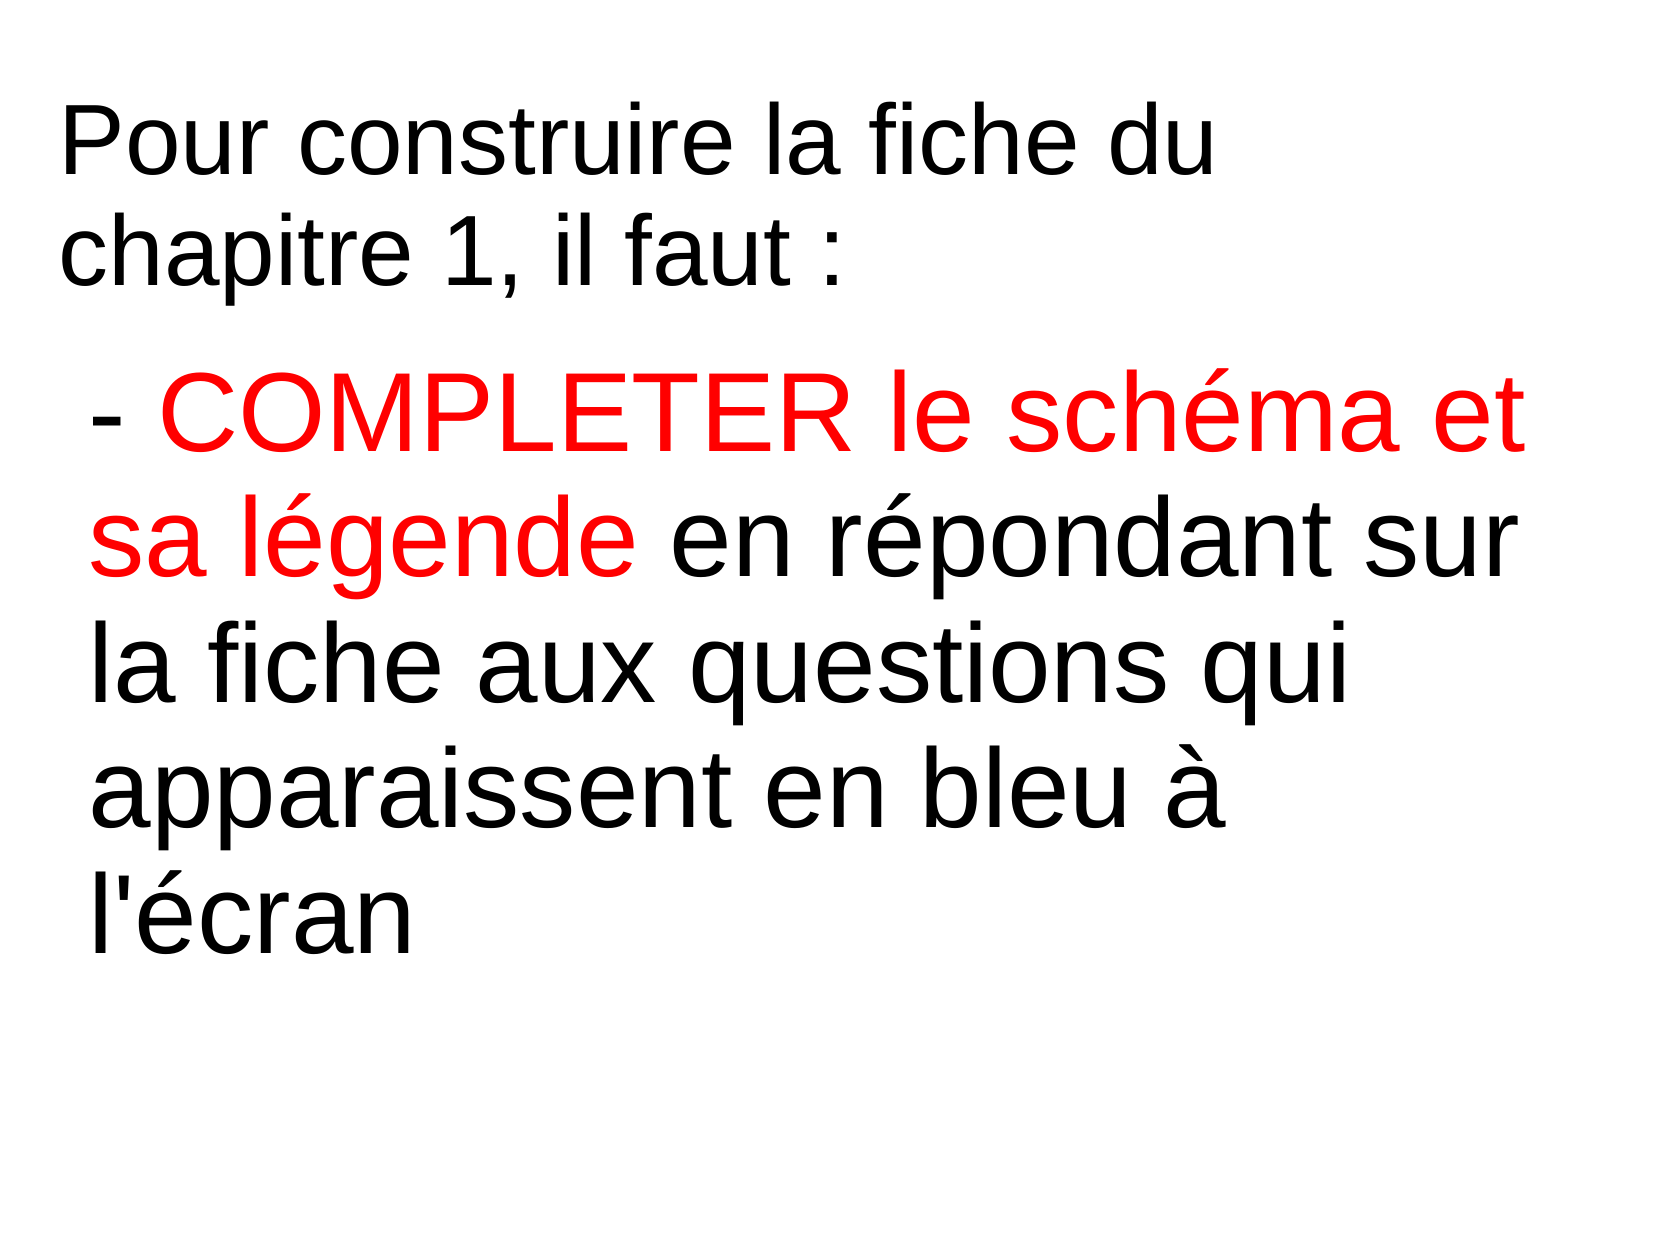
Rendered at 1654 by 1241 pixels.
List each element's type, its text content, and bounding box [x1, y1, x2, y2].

text_box - COMPLETER le schéma et sa légende en répondant sur la fiche aux questions qui apparaissent en bleu à l'écran [88, 343, 1577, 679]
title Pour construire la fiche du chapitre 1, il faut : [59, 78, 1548, 308]
